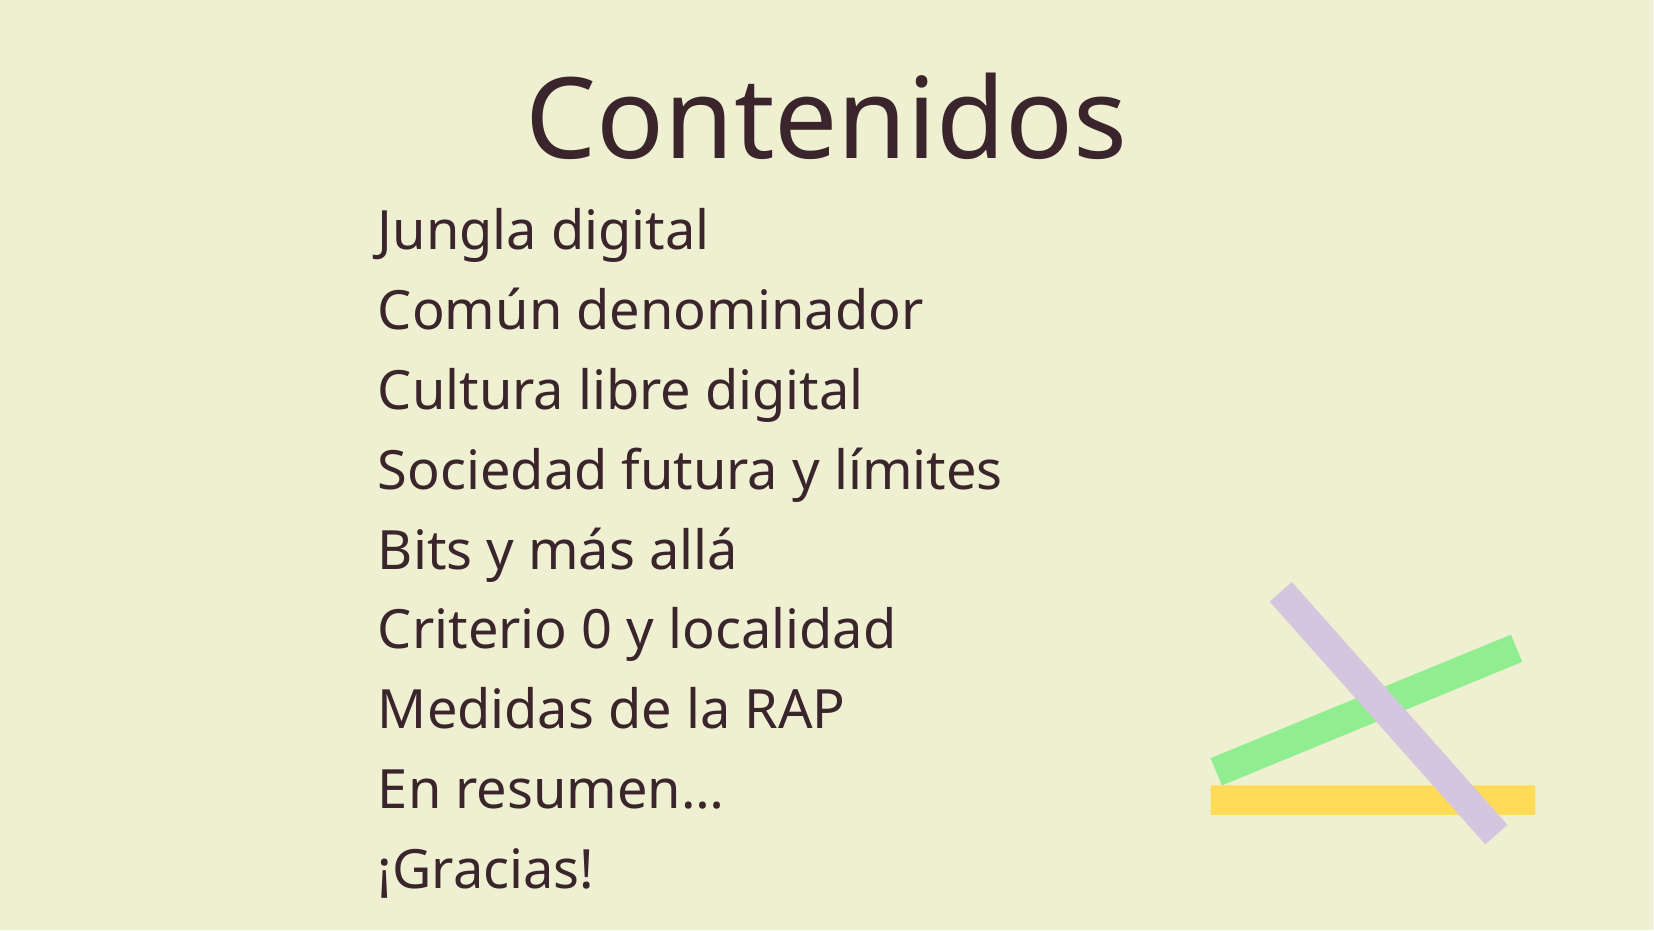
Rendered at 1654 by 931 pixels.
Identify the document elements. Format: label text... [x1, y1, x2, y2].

text_box [1210, 581, 1536, 845]
subtitle Jungla digital Común denominador Cultura libre digital Sociedad futura y límites Bits y más allá Criterio 0 y localidad Medidas de la RAP En resumen… ¡Gracias! [377, 251, 1063, 845]
title Contenidos [82, 37, 1571, 193]
